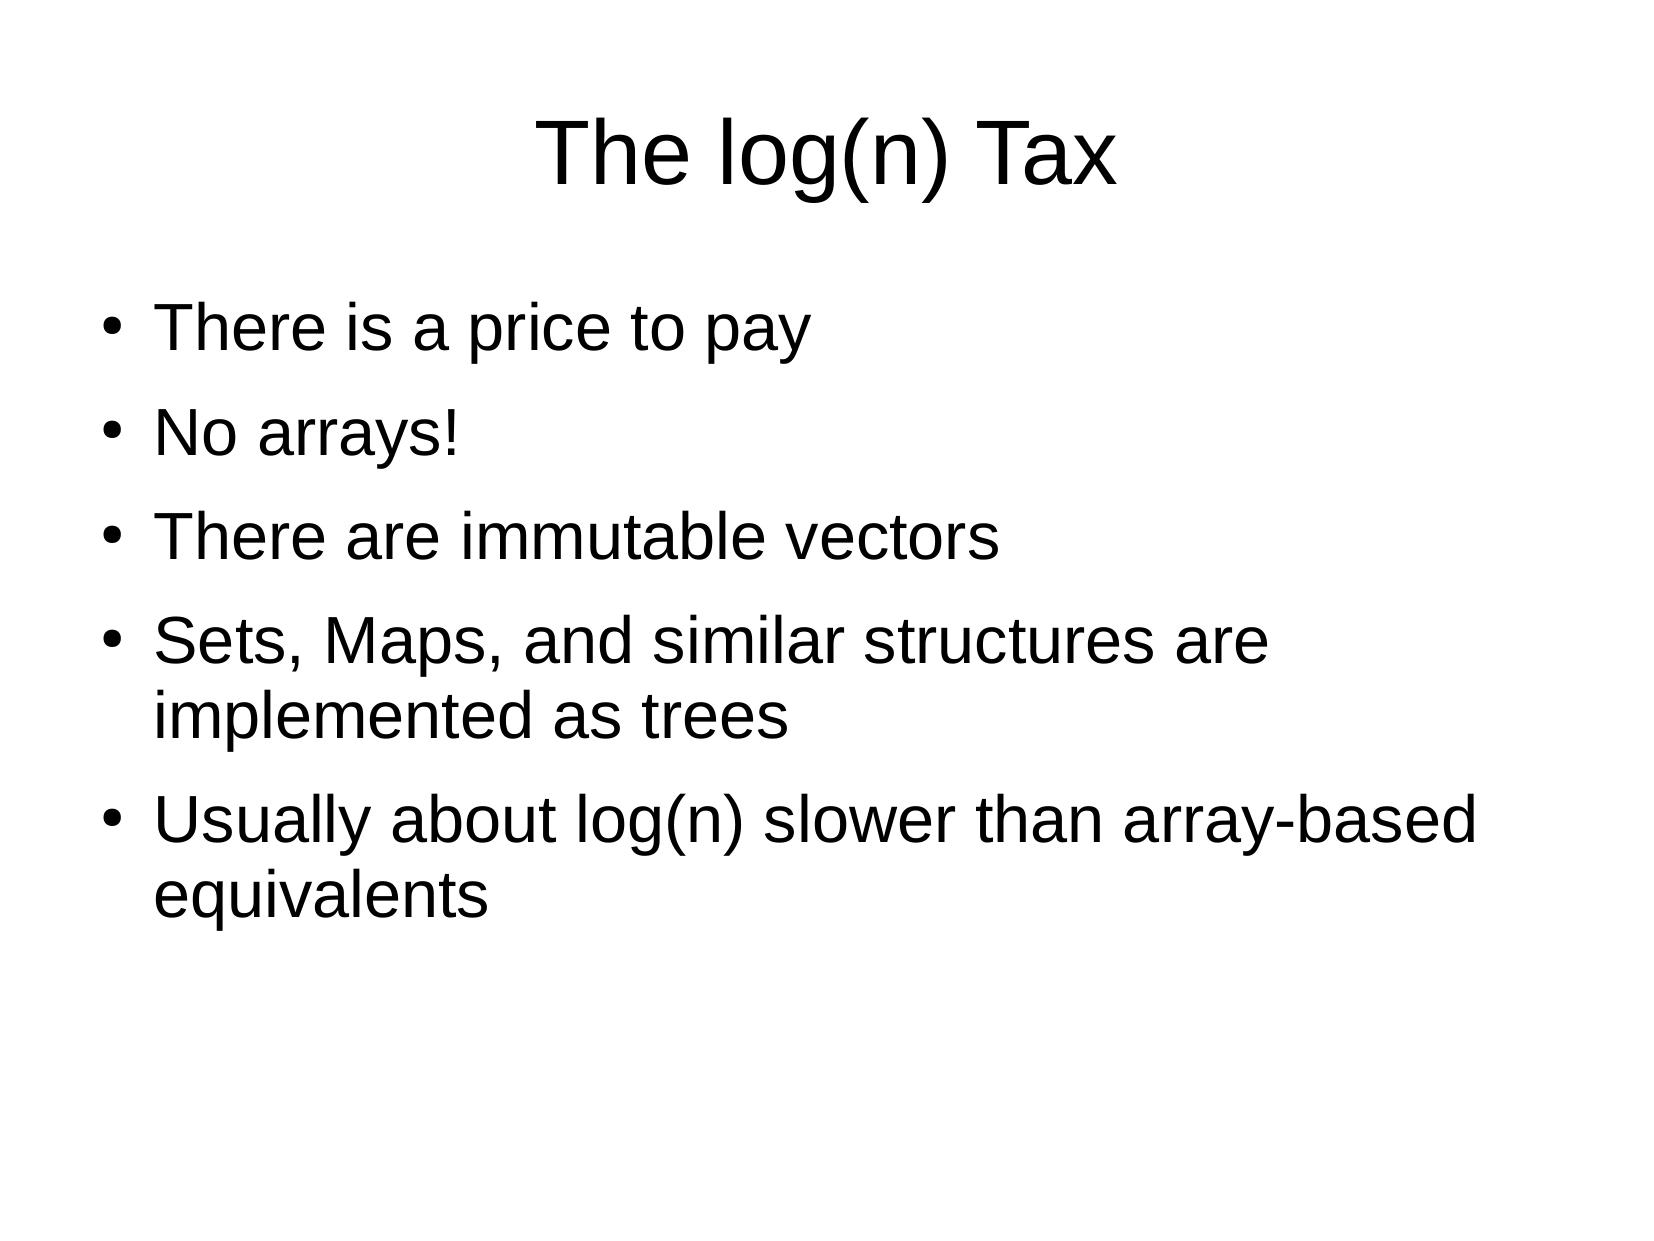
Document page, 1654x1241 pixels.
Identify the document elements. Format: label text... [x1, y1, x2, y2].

title The log(n) Tax [82, 49, 1571, 257]
list There is a price to pay No arrays! There are immutable vectors Sets, Maps, and similar structures are implemented as trees Usually about log(n) slower than array-based equivalents [82, 290, 1571, 1010]
